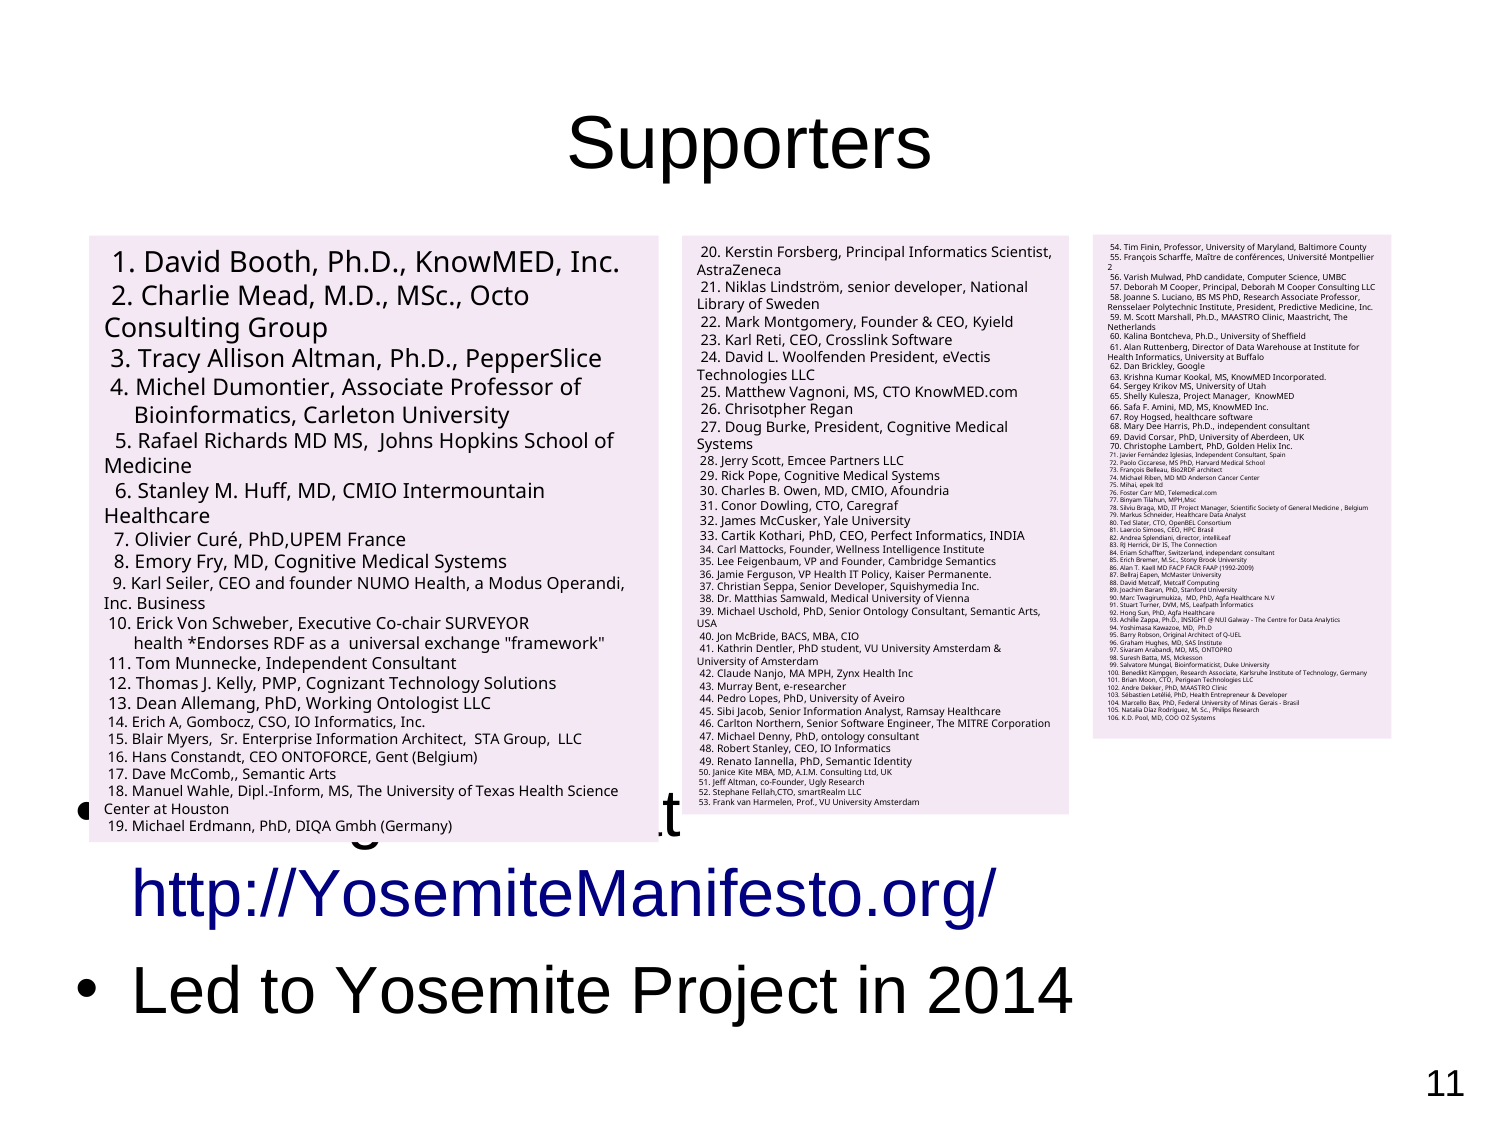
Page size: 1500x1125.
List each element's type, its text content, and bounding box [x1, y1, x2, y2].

title Supporters [75, 44, 1425, 233]
text_box 54. Tim Finin, Professor, University of Maryland, Baltimore County 55. François Scharffe, Maître de conférences, Université Montpellier 2 56. Varish Mulwad, PhD candidate, Computer Science, UMBC 57. Deborah M Cooper, Principal, Deborah M Cooper Consulting LLC 58. Joanne S. Luciano, BS MS PhD, Research Associate Professor, Rensselaer Polytechnic Institute, President, Predictive Medicine, Inc. 59. M. Scott Marshall, Ph.D., MAASTRO Clinic, Maastricht, The Netherlands 60. Kalina Bontcheva, Ph.D., University of Sheffield 61. Alan Ruttenberg, Director of Data Warehouse at Institute for Health Informatics, University at Buffalo 62. Dan Brickley, Google 63. Krishna Kumar Kookal, MS, KnowMED Incorporated. 64. Sergey Krikov MS, University of Utah 65. Shelly Kulesza, Project Manager, KnowMED 66. Safa F. Amini, MD, MS, KnowMED Inc. 67. Roy Hogsed, healthcare software 68. Mary Dee Harris, Ph.D., independent consultant 69. David Corsar, PhD, University of Aberdeen, UK 70. Christophe Lambert, PhD, Golden Helix Inc. 71. Javier Fernández Iglesias, Independent Consultant, Spain 72. Paolo Ciccarese, MS PhD, Harvard Medical School 73. François Belleau, Bio2RDF architect 74. Michael Riben, MD MD Anderson Cancer Center 75. Mihai, epek ltd 76. Foster Carr MD, Telemedical.com 77. Binyam Tilahun, MPH,Msc 78. Silviu Braga, MD, IT Project Manager, Scientific Society of General Medicine , Belgium 79. Markus Schneider, Healthcare Data Analyst 80. Ted Slater, CTO, OpenBEL Consortium 81. Laercio Simoes, CEO, HPC Brasil 82. Andrea Splendiani, director, intelliLeaf 83. RJ Herrick, Dir IS, The Connection 84. Eriam Schaffter, Switzerland, independant consultant 85. Erich Bremer, M.Sc., Stony Brook University 86. Alan T. Kaell MD FACP FACR FAAP (1992-2009) 87. Bellraj Eapen, McMaster University 88. David Metcalf, Metcalf Computing 89. Joachim Baran, PhD, Stanford University 90. Marc Twagirumukiza, MD, PhD, Agfa Healthcare N.V 91. Stuart Turner, DVM, MS, Leafpath Informatics 92. Hong Sun, PhD, Agfa Healthcare 93. Achille Zappa, Ph.D., INSIGHT @ NUI Galway - The Centre for Data Analytics 94. Yoshimasa Kawazoe, MD, Ph.D 95. Barry Robson, Original Architect of Q-UEL 96. Graham Hughes, MD, SAS Institute 97. Sivaram Arabandi, MD, MS, ONTOPRO 98. Suresh Batta, MS, Mckesson 99. Salvatore Mungal, Bioinformaticist, Duke University 100. Benedikt Kämpgen, Research Associate, Karlsruhe Institute of Technology, Germany 101. Brian Moon, CTO, Perigean Technologies LLC 102. Andre Dekker, PhD, MAASTRO Clinic 103. Sébastien Letélié, PhD, Health Entrepreneur & Developer 104. Marcello Bax, PhD, Federal University of Minas Gerais - Brasil 105. Natalia Díaz Rodríguez, M. Sc., Philips Research 106. K.D. Pool, MD, COO OZ Systems [1092, 234, 1392, 739]
list 100+ signatures at http://YosemiteManifesto.org/ Led to Yosemite Project in 2014 [75, 769, 1395, 1047]
text_box 1. David Booth, Ph.D., KnowMED, Inc. 2. Charlie Mead, M.D., MSc., Octo Consulting Group 3. Tracy Allison Altman, Ph.D., PepperSlice 4. Michel Dumontier, Associate Professor of Bioinformatics, Carleton University 5. Rafael Richards MD MS, Johns Hopkins School of Medicine 6. Stanley M. Huff, MD, CMIO Intermountain Healthcare 7. Olivier Curé, PhD,UPEM France 8. Emory Fry, MD, Cognitive Medical Systems 9. Karl Seiler, CEO and founder NUMO Health, a Modus Operandi, Inc. Business 10. Erick Von Schweber, Executive Co-chair SURVEYOR health *Endorses RDF as a universal exchange "framework" 11. Tom Munnecke, Independent Consultant 12. Thomas J. Kelly, PMP, Cognizant Technology Solutions 13. Dean Allemang, PhD, Working Ontologist LLC 14. Erich A, Gombocz, CSO, IO Informatics, Inc. 15. Blair Myers, Sr. Enterprise Information Architect, STA Group, LLC 16. Hans Constandt, CEO ONTOFORCE, Gent (Belgium) 17. Dave McComb,, Semantic Arts 18. Manuel Wahle, Dipl.-Inform, MS, The University of Texas Health Science Center at Houston 19. Michael Erdmann, PhD, DIQA Gmbh (Germany) [89, 235, 659, 740]
text_box 20. Kerstin Forsberg, Principal Informatics Scientist, AstraZeneca 21. Niklas Lindström, senior developer, National Library of Sweden 22. Mark Montgomery, Founder & CEO, Kyield 23. Karl Reti, CEO, Crosslink Software 24. David L. Woolfenden President, eVectis Technologies LLC 25. Matthew Vagnoni, MS, CTO KnowMED.com 26. Chrisotpher Regan 27. Doug Burke, President, Cognitive Medical Systems 28. Jerry Scott, Emcee Partners LLC 29. Rick Pope, Cognitive Medical Systems 30. Charles B. Owen, MD, CMIO, Afoundria 31. Conor Dowling, CTO, Caregraf 32. James McCusker, Yale University 33. Cartik Kothari, PhD, CEO, Perfect Informatics, INDIA 34. Carl Mattocks, Founder, Wellness Intelligence Institute 35. Lee Feigenbaum, VP and Founder, Cambridge Semantics 36. Jamie Ferguson, VP Health IT Policy, Kaiser Permanente. 37. Christian Seppa, Senior Developer, Squishymedia Inc. 38. Dr. Matthias Samwald, Medical University of Vienna 39. Michael Uschold, PhD, Senior Ontology Consultant, Semantic Arts, USA 40. Jon McBride, BACS, MBA, CIO 41. Kathrin Dentler, PhD student, VU University Amsterdam & University of Amsterdam 42. Claude Nanjo, MA MPH, Zynx Health Inc 43. Murray Bent, e-researcher 44. Pedro Lopes, PhD, University of Aveiro 45. Sibi Jacob, Senior Information Analyst, Ramsay Healthcare 46. Carlton Northern, Senior Software Engineer, The MITRE Corporation 47. Michael Denny, PhD, ontology consultant 48. Robert Stanley, CEO, IO Informatics 49. Renato Iannella, PhD, Semantic Identity 50. Janice Kite MBA, MD, A.I.M. Consulting Ltd, UK 51. Jeff Altman, co-Founder, Ugly Research 52. Stephane Fellah,CTO, smartRealm LLC 53. Frank van Harmelen, Prof., VU University Amsterdam [682, 235, 1069, 741]
